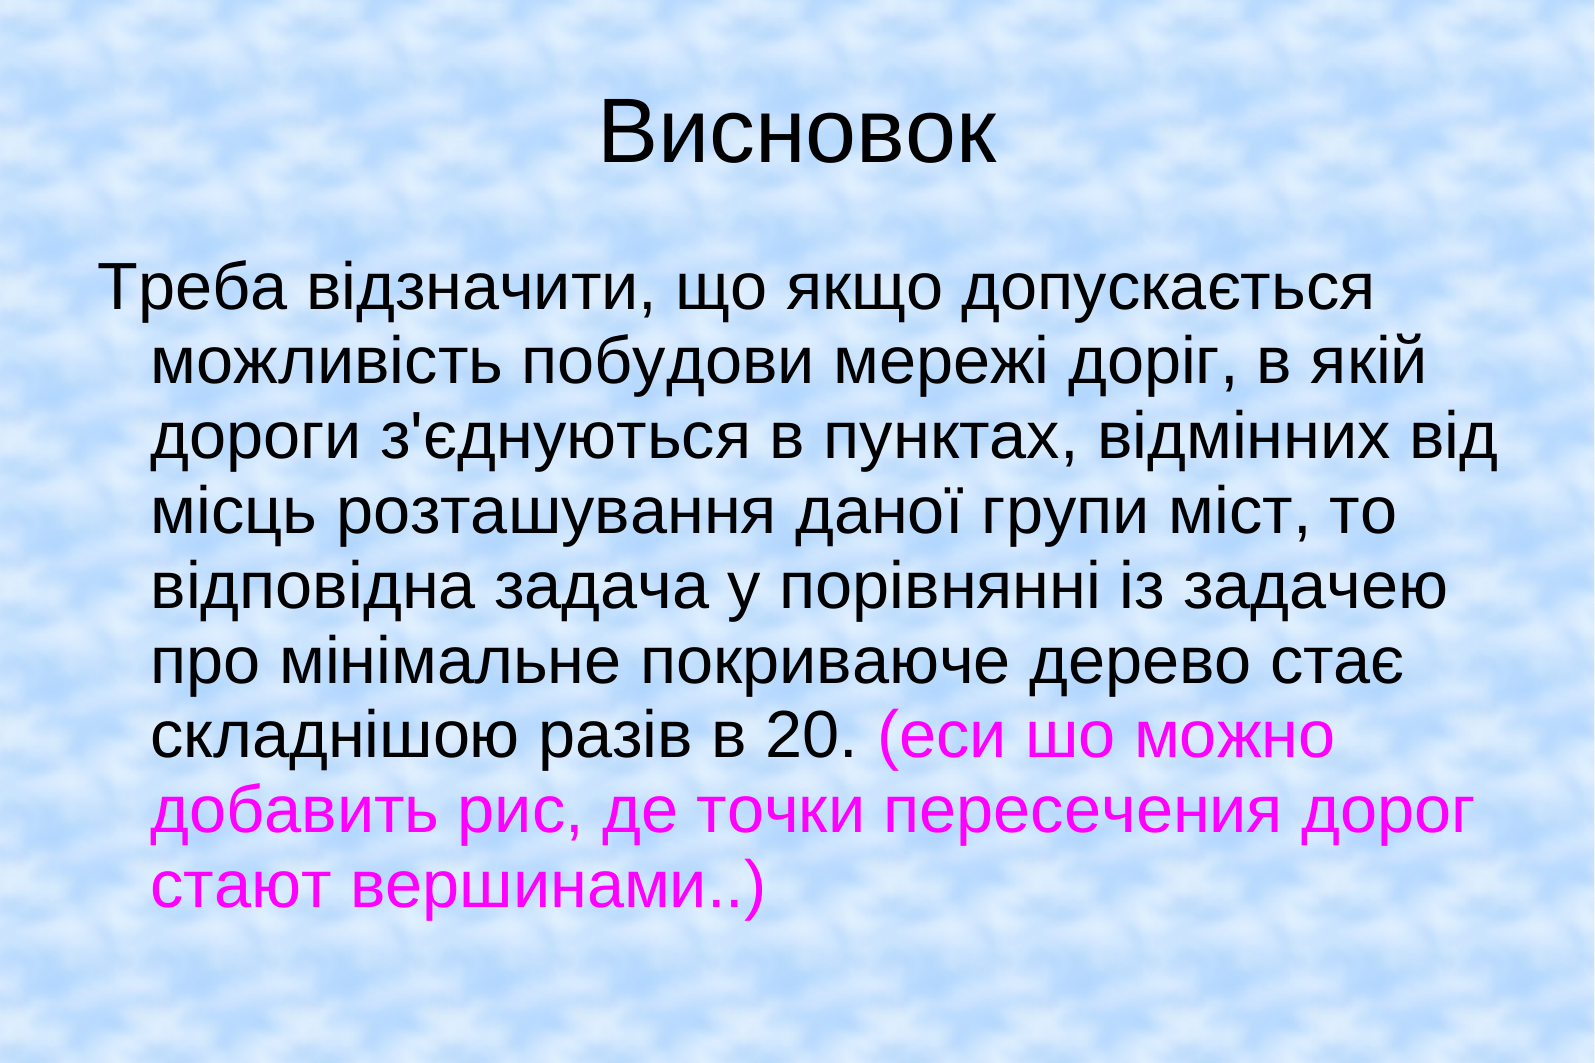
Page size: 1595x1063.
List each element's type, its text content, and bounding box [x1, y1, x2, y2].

list Треба відзначити, що якщо допускається можливість побудови мережі доріг, в якій дороги з'єднуються в пунктах, відмінних від місць розташування даної групи міст, то відповідна задача у порівнянні із задачею про мінімальне покриваюче дерево стає складнішою разів в 20. (еси шо можно добавить рис, де точки пересечения дорог стают вершинами..) [79, 248, 1515, 951]
title Висновок [79, 42, 1515, 220]
picture [0, 0, 1595, 1063]
